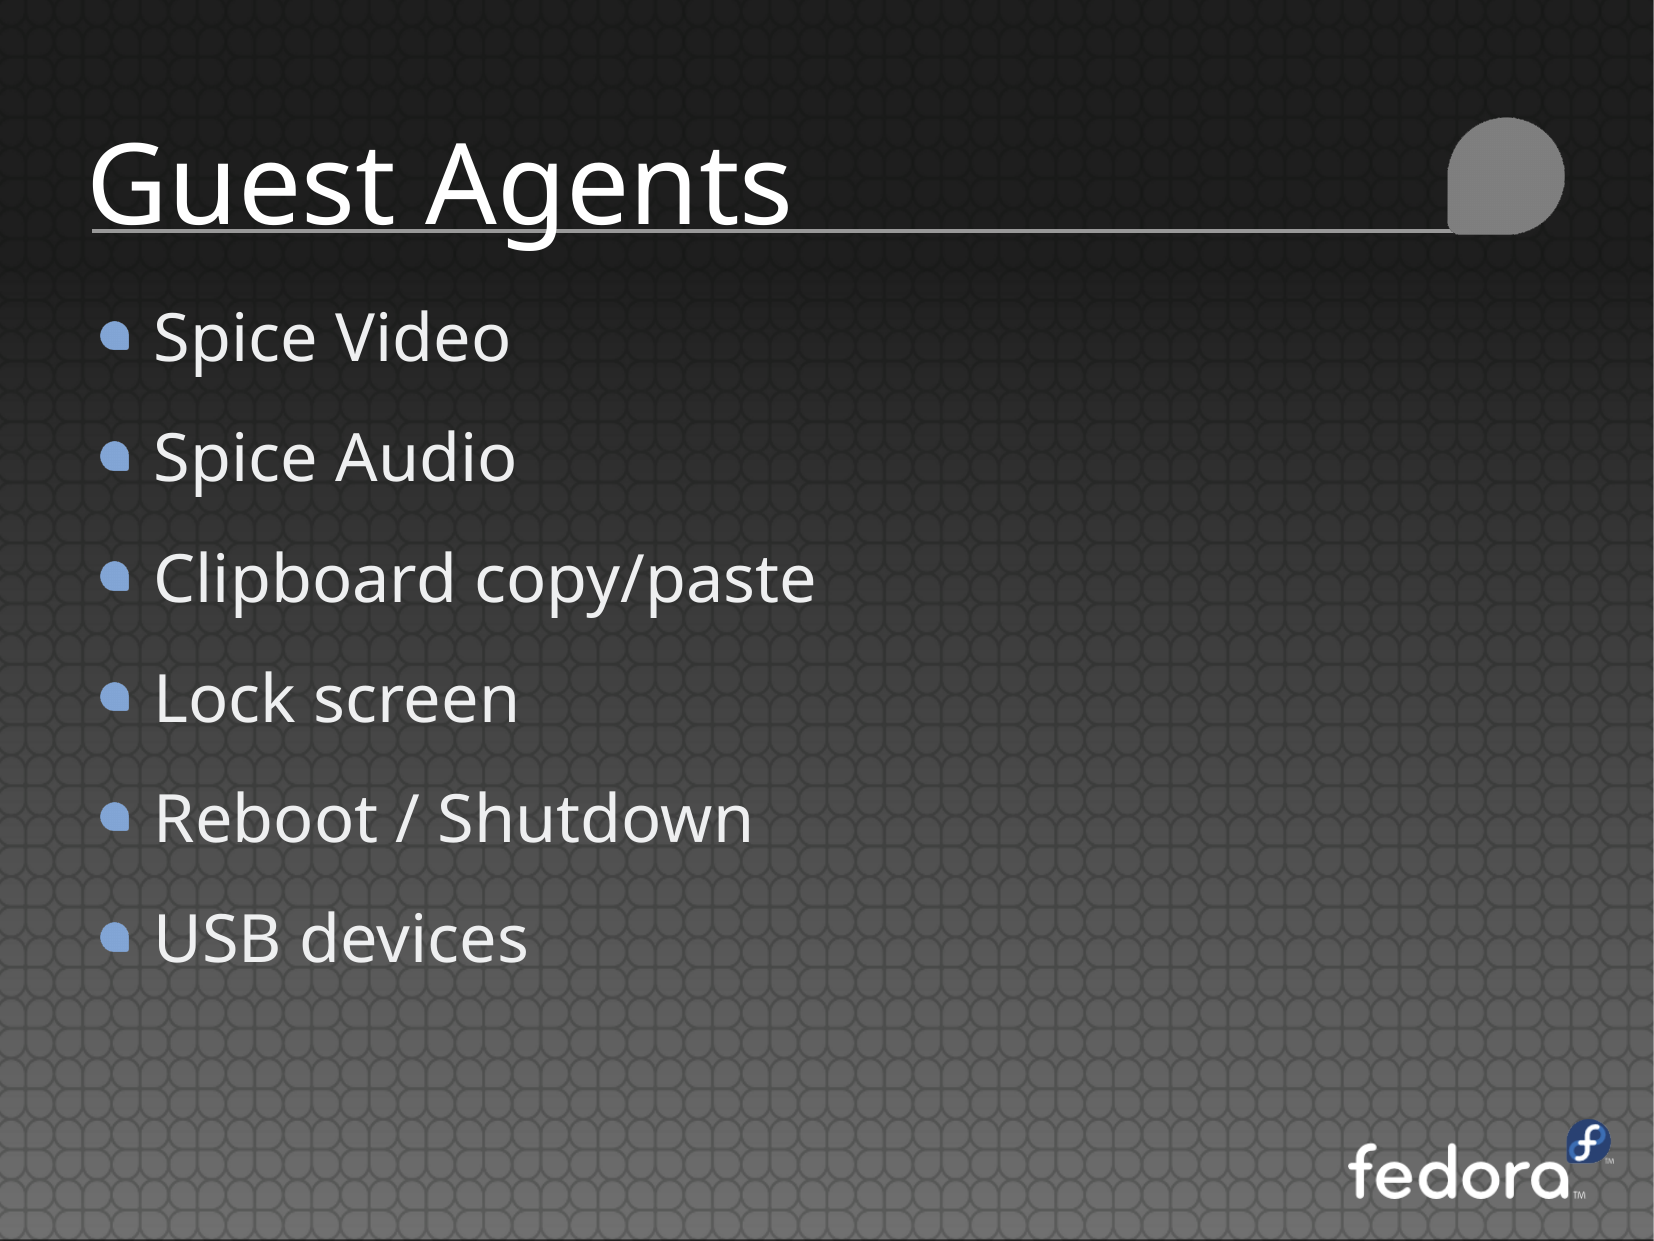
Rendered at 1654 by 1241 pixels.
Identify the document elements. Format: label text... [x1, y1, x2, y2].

list Spice Video Spice Audio Clipboard copy/paste Lock screen Reboot / Shutdown USB devices [82, 290, 1571, 1109]
title Guest Agents [86, 112, 1576, 249]
picture [0, 0, 1654, 1241]
